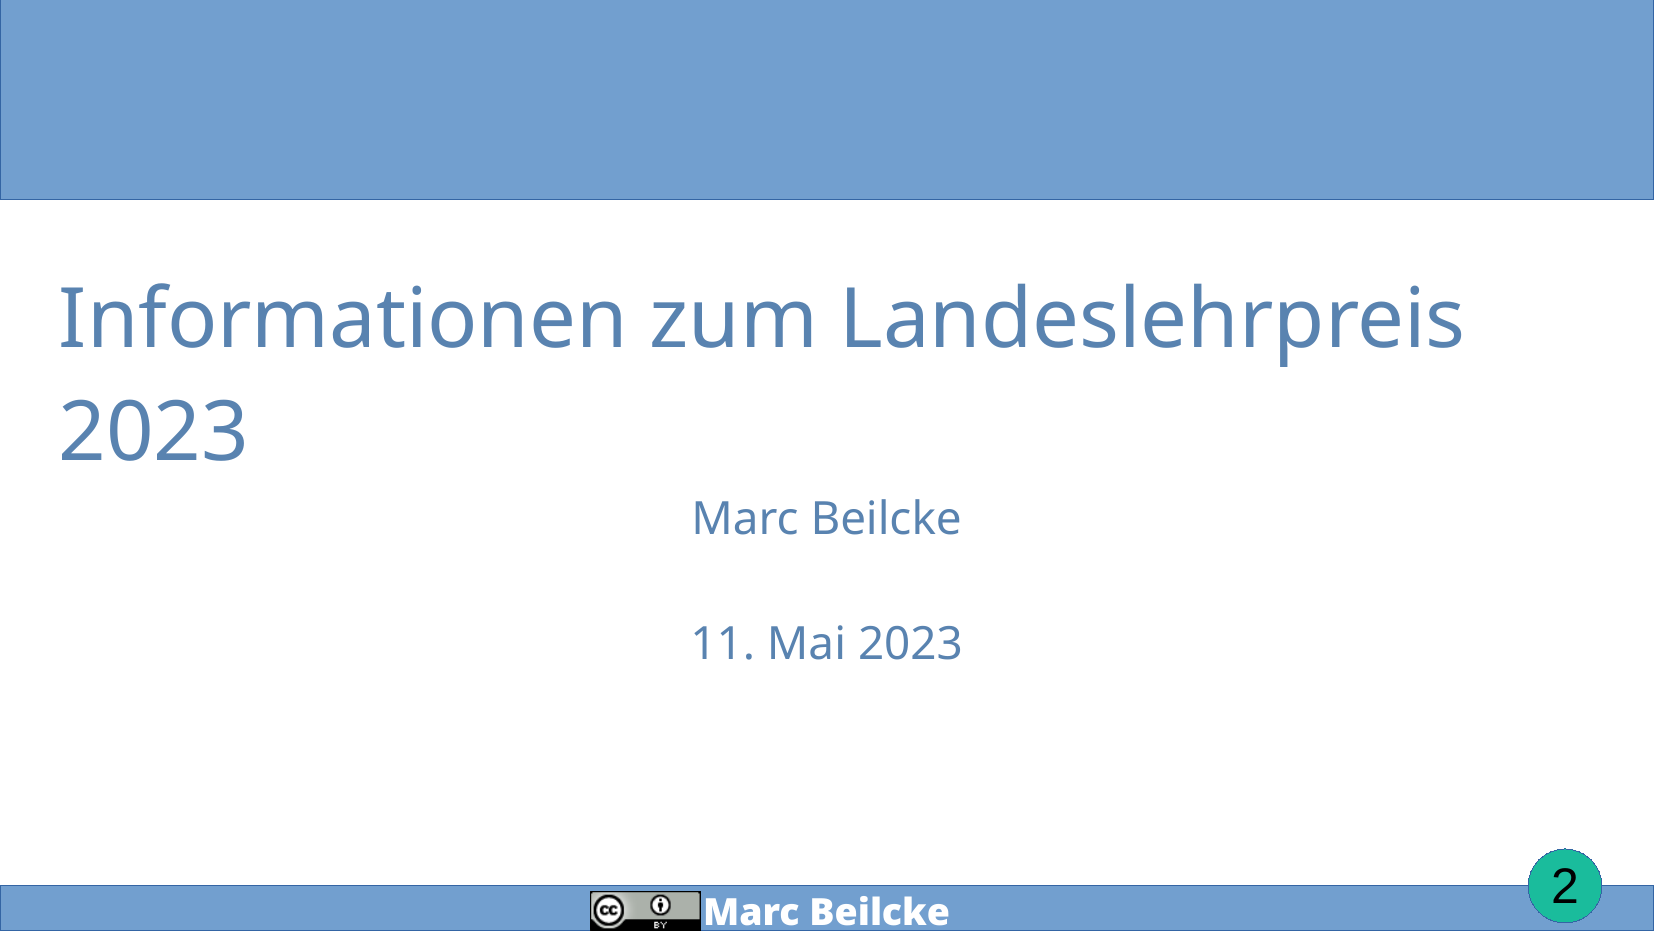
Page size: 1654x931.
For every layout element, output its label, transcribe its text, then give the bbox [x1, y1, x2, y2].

subtitle Informationen zum Landeslehrpreis 2023 Marc Beilcke 11. Mai 2023 [59, 295, 1595, 636]
picture [590, 891, 701, 931]
